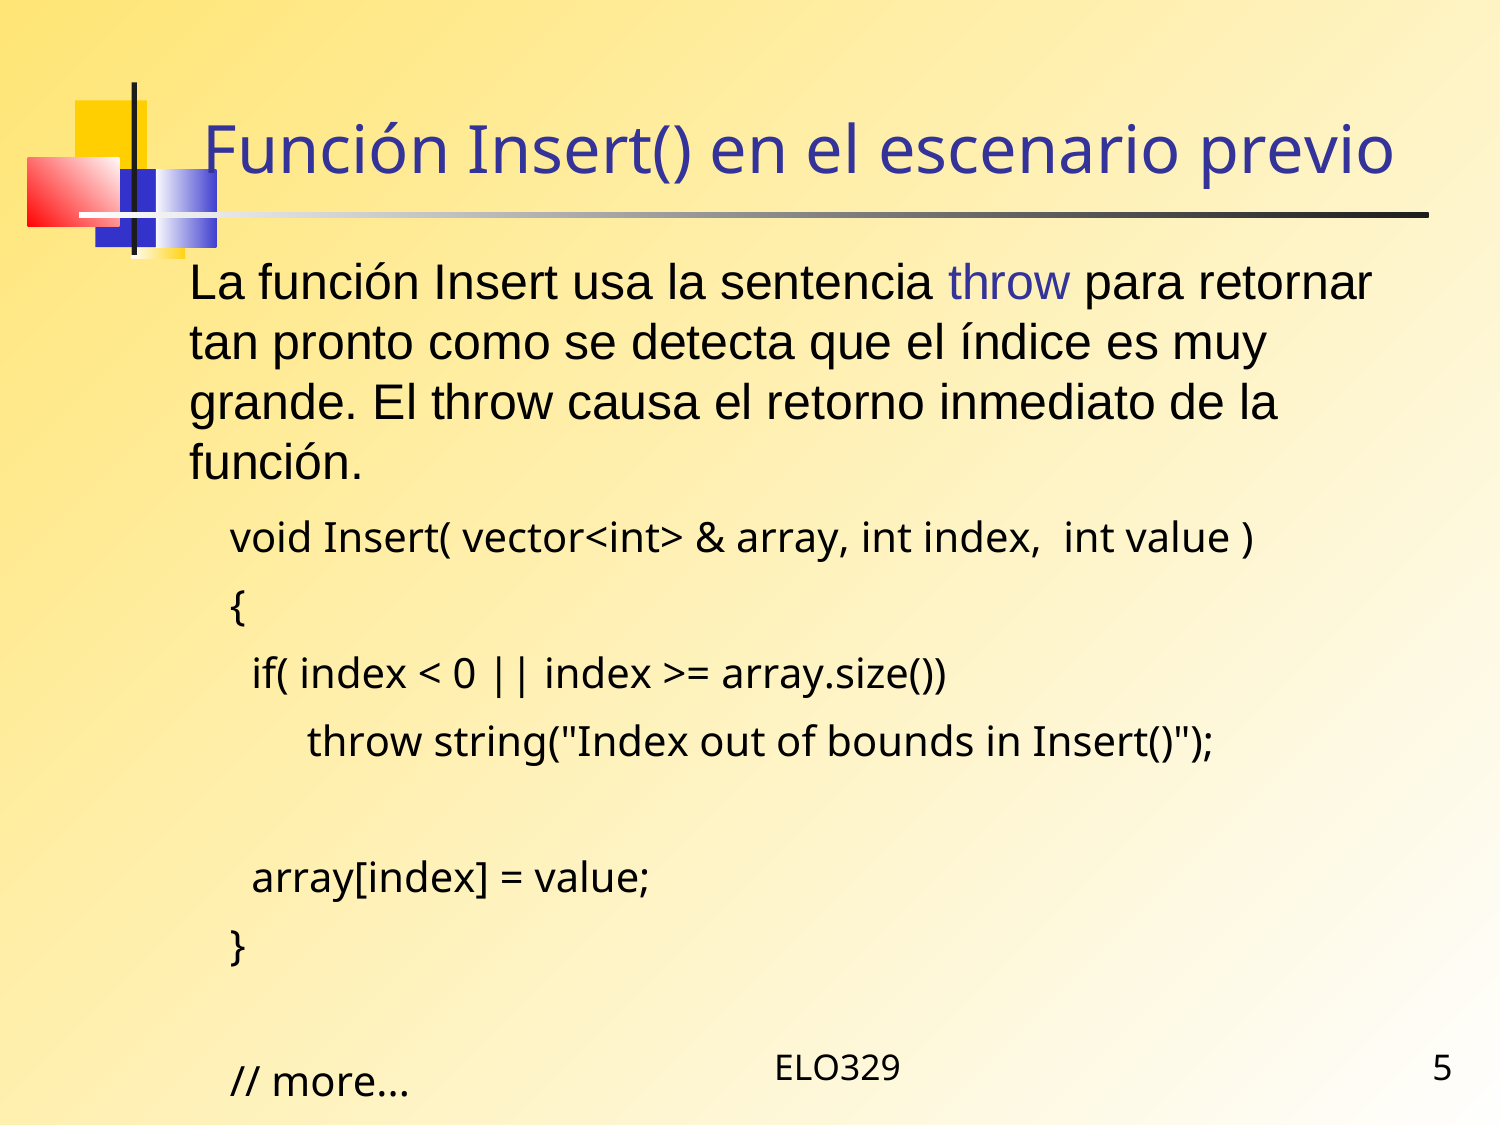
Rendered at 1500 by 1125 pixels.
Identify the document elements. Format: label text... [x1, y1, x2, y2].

title Función Insert() en el escenario previo [187, 37, 1466, 201]
list void Insert( vector<int> & array, int index, int value )‏ { if( index < 0 || index >= array.size())‏ throw string("Index out of bounds in Insert()"); array[index] = value; } // more... [214, 500, 1303, 1088]
text_box La función Insert usa la sentencia throw para retornar tan pronto como se detecta que el índice es muy grande. El throw causa el retorno inmediato de la función. [174, 241, 1413, 498]
